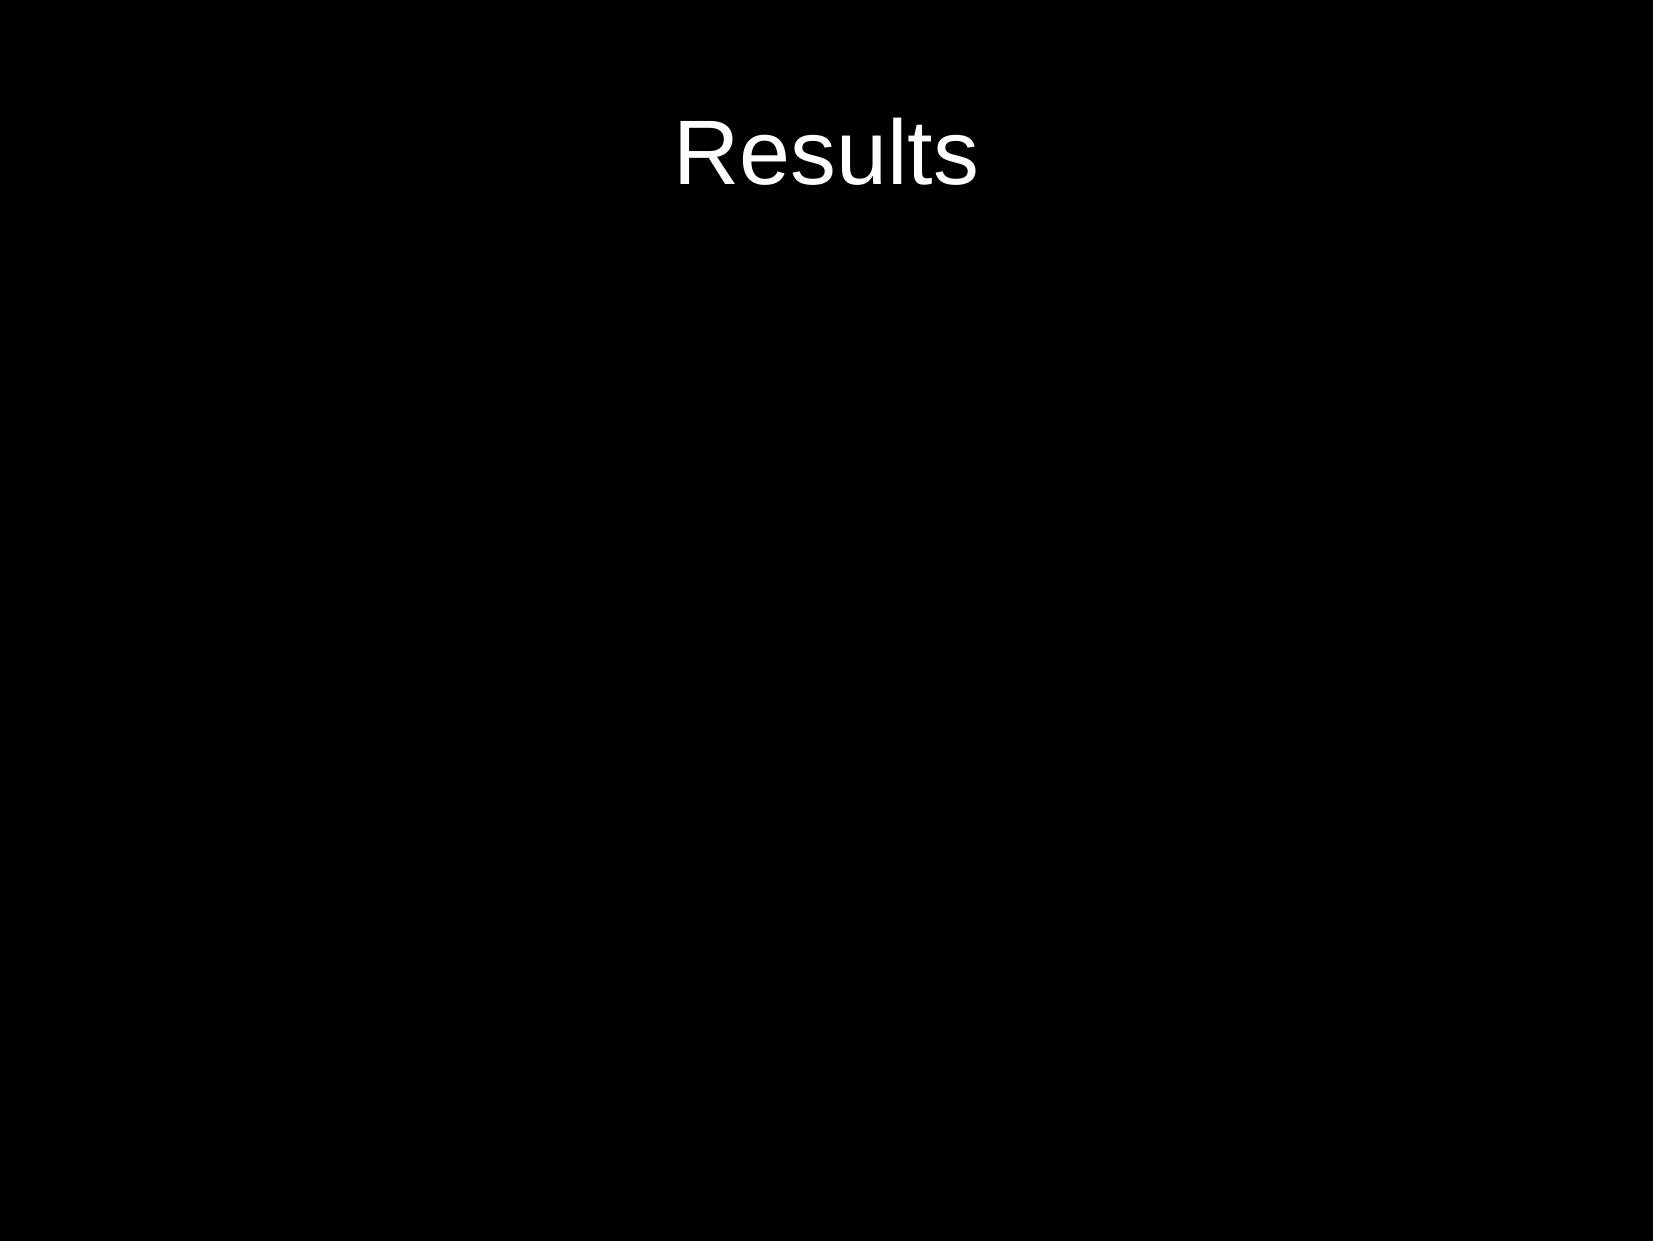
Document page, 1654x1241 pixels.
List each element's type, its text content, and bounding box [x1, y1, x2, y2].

title Results [82, 56, 1571, 250]
